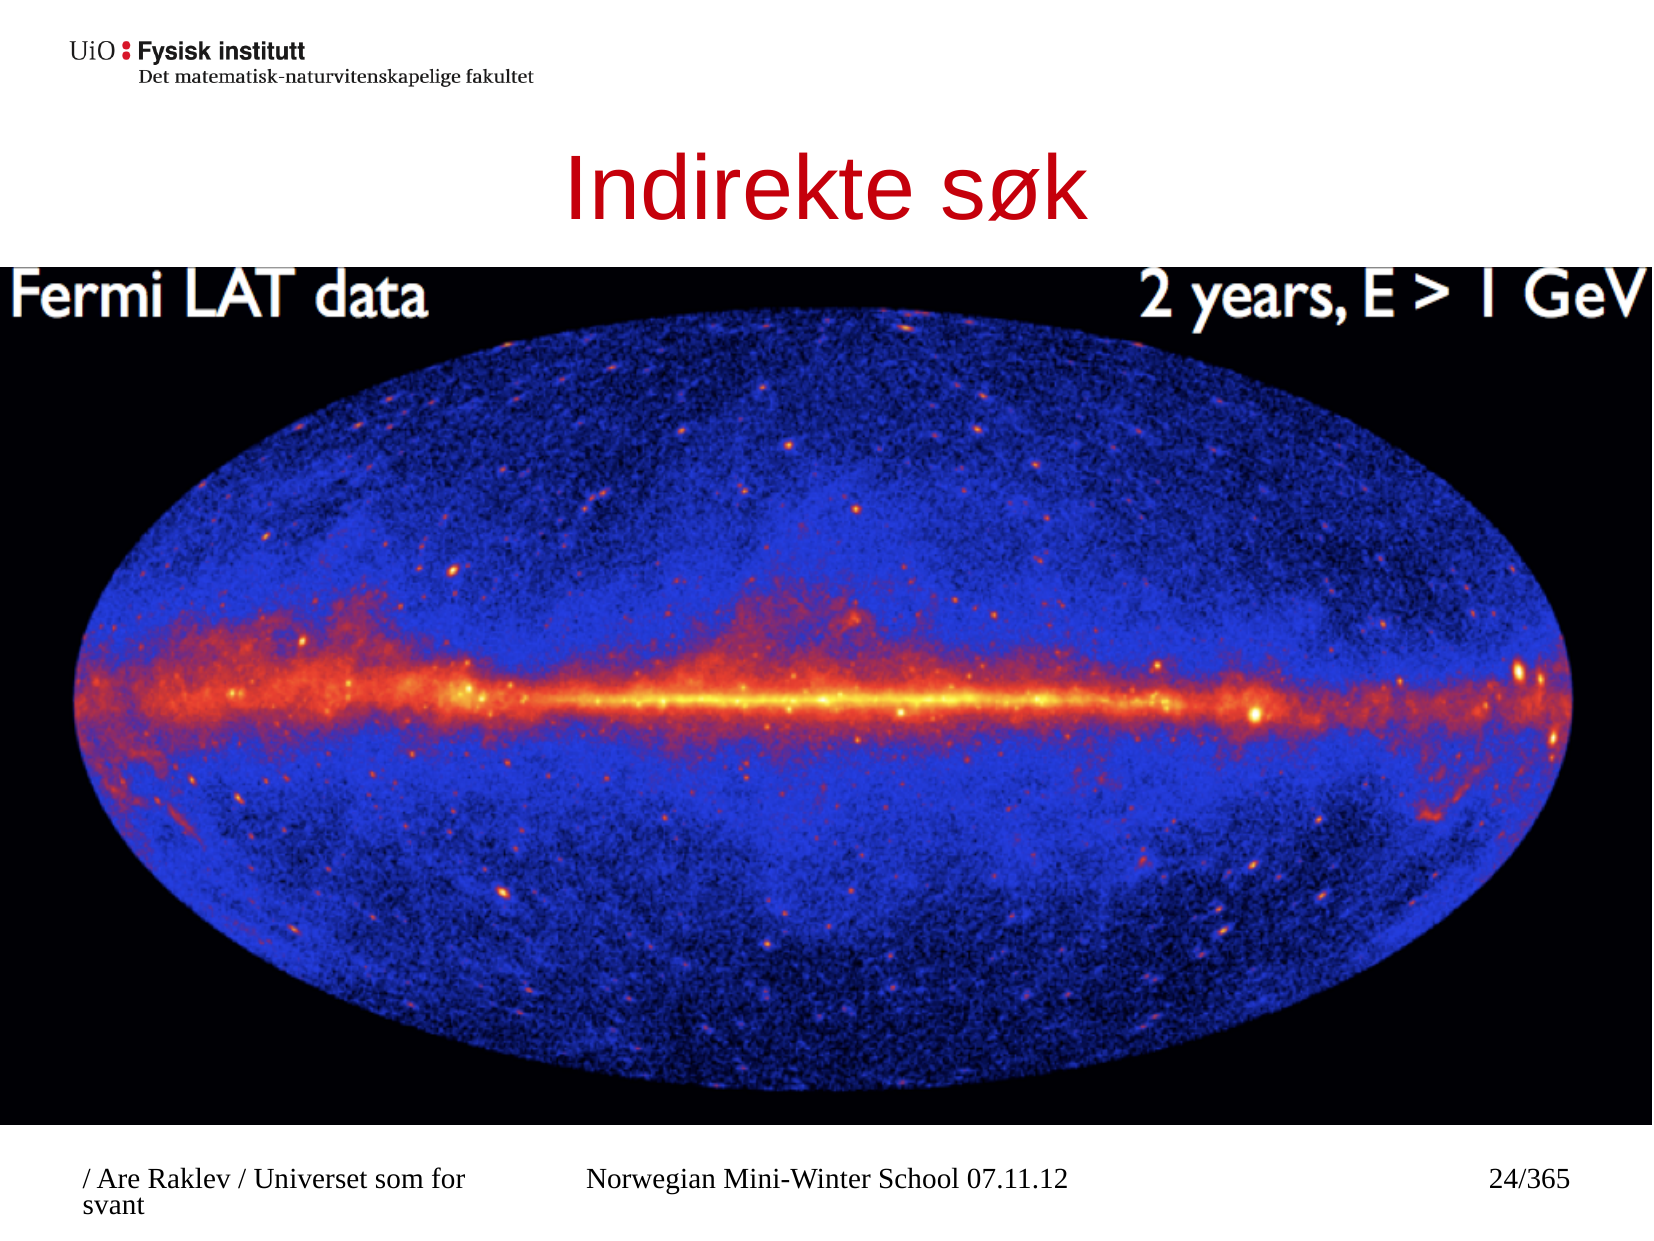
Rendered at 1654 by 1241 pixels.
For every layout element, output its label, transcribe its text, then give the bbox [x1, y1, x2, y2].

picture [68, 37, 537, 89]
title Indirekte søk [82, 84, 1571, 267]
picture [0, 267, 1652, 1126]
